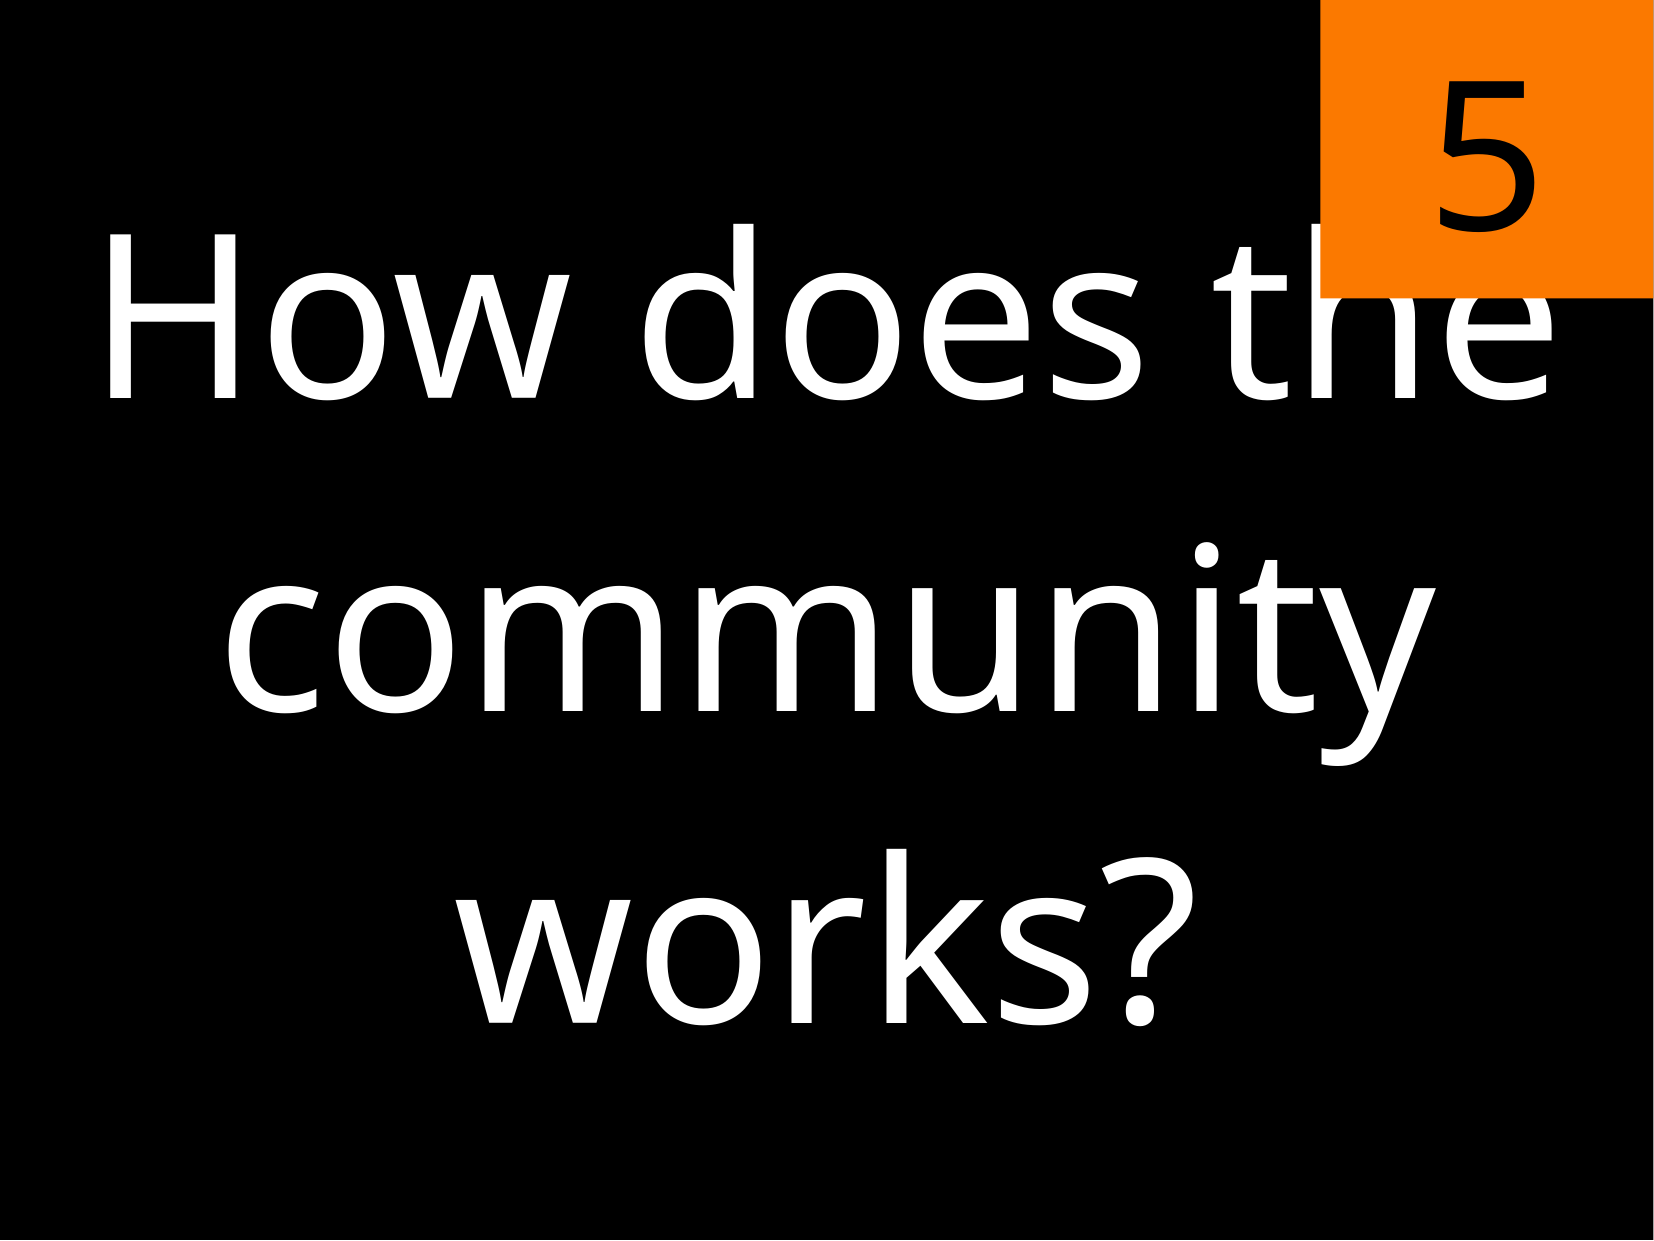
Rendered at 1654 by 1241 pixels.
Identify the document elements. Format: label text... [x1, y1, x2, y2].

text_box How does the community works? [0, 0, 1654, 1241]
text_box 5 [1320, 0, 1654, 265]
